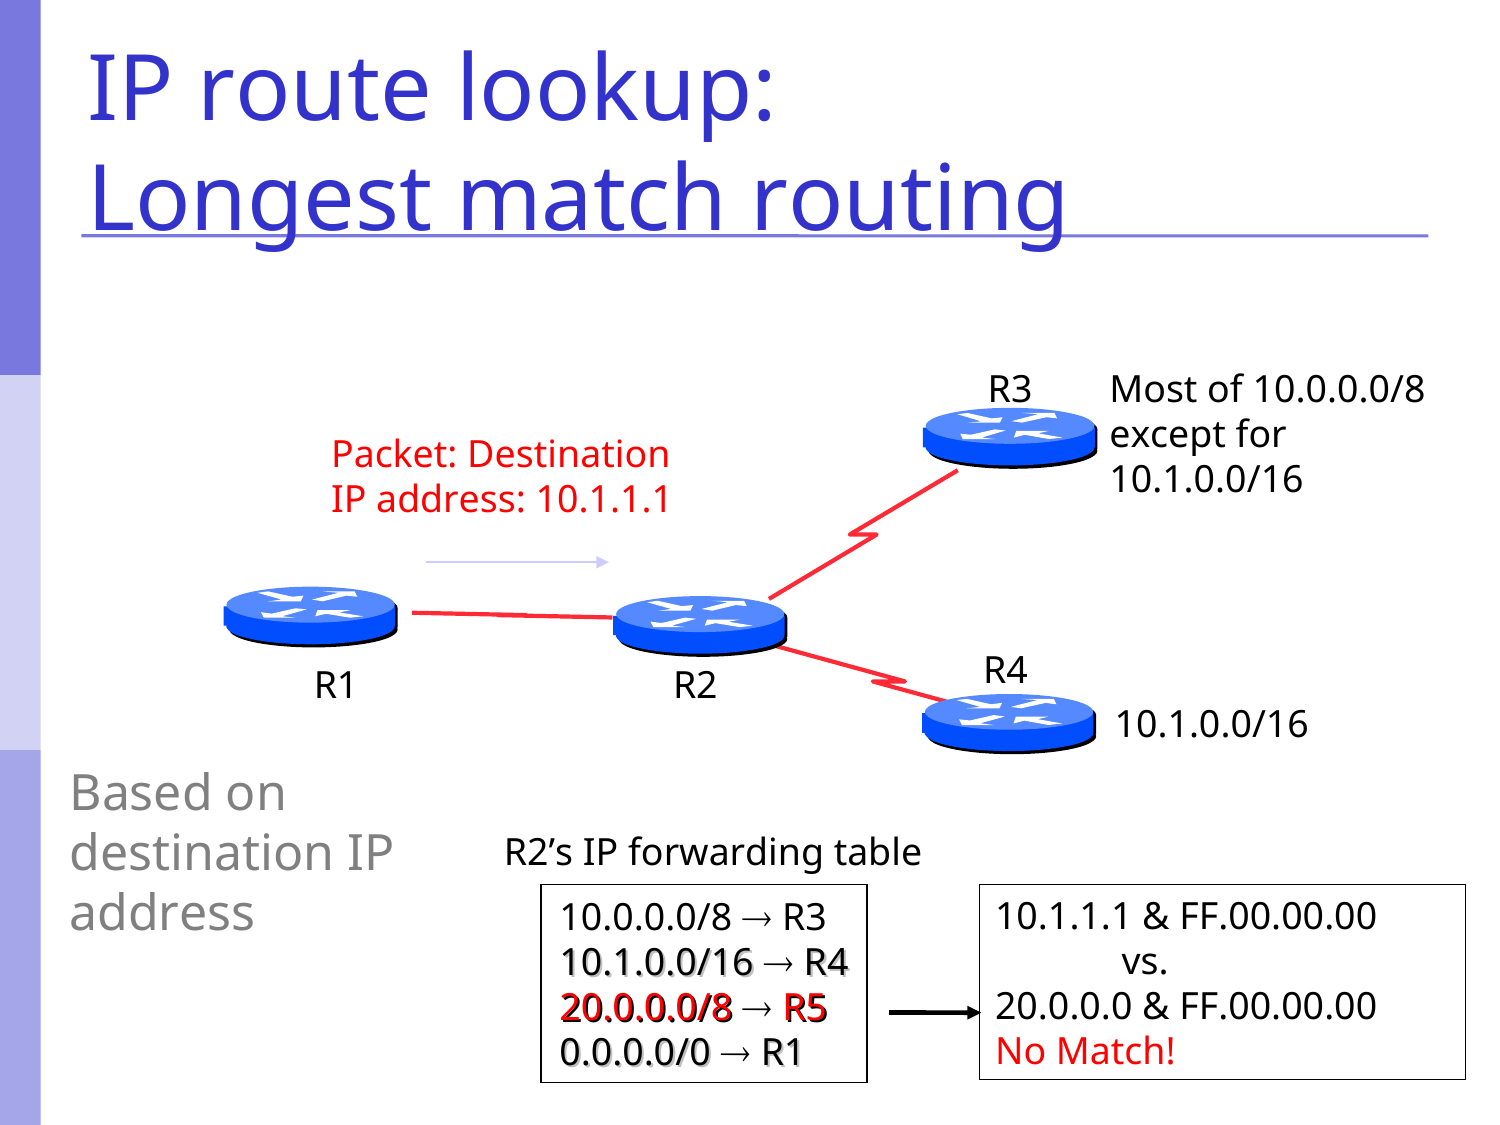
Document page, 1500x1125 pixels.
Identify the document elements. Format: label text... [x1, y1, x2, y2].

text_box [223, 586, 398, 648]
text_box 10.1.1.1 & FF.00.00.00 vs. 20.0.0.0 & FF.00.00.00 No Match! [979, 884, 1466, 1080]
text_box Based on destination IP address [51, 751, 475, 950]
text_box R2 [657, 653, 734, 714]
text_box [922, 407, 1093, 469]
text_box R2’s IP forwarding table [485, 818, 942, 882]
text_box R1 [298, 653, 375, 715]
text_box Packet: Destination IP address: 10.1.1.1 [313, 421, 692, 530]
text_box R4 [967, 638, 1044, 699]
text_box 10.0.0.0/8  R3 10.1.0.0/16  R4 20.0.0.0/8  R5 0.0.0.0/0  R1 [540, 884, 868, 1083]
text_box [922, 695, 1097, 755]
text_box [613, 596, 788, 656]
text_box Most of 10.0.0.0/8 except for 10.1.0.0/16 [1093, 357, 1497, 509]
text_box R3 [972, 357, 1049, 409]
text_box IP route lookup: Longest match routing [75, 22, 1394, 256]
text_box 10.1.0.0/16 [1098, 692, 1325, 753]
